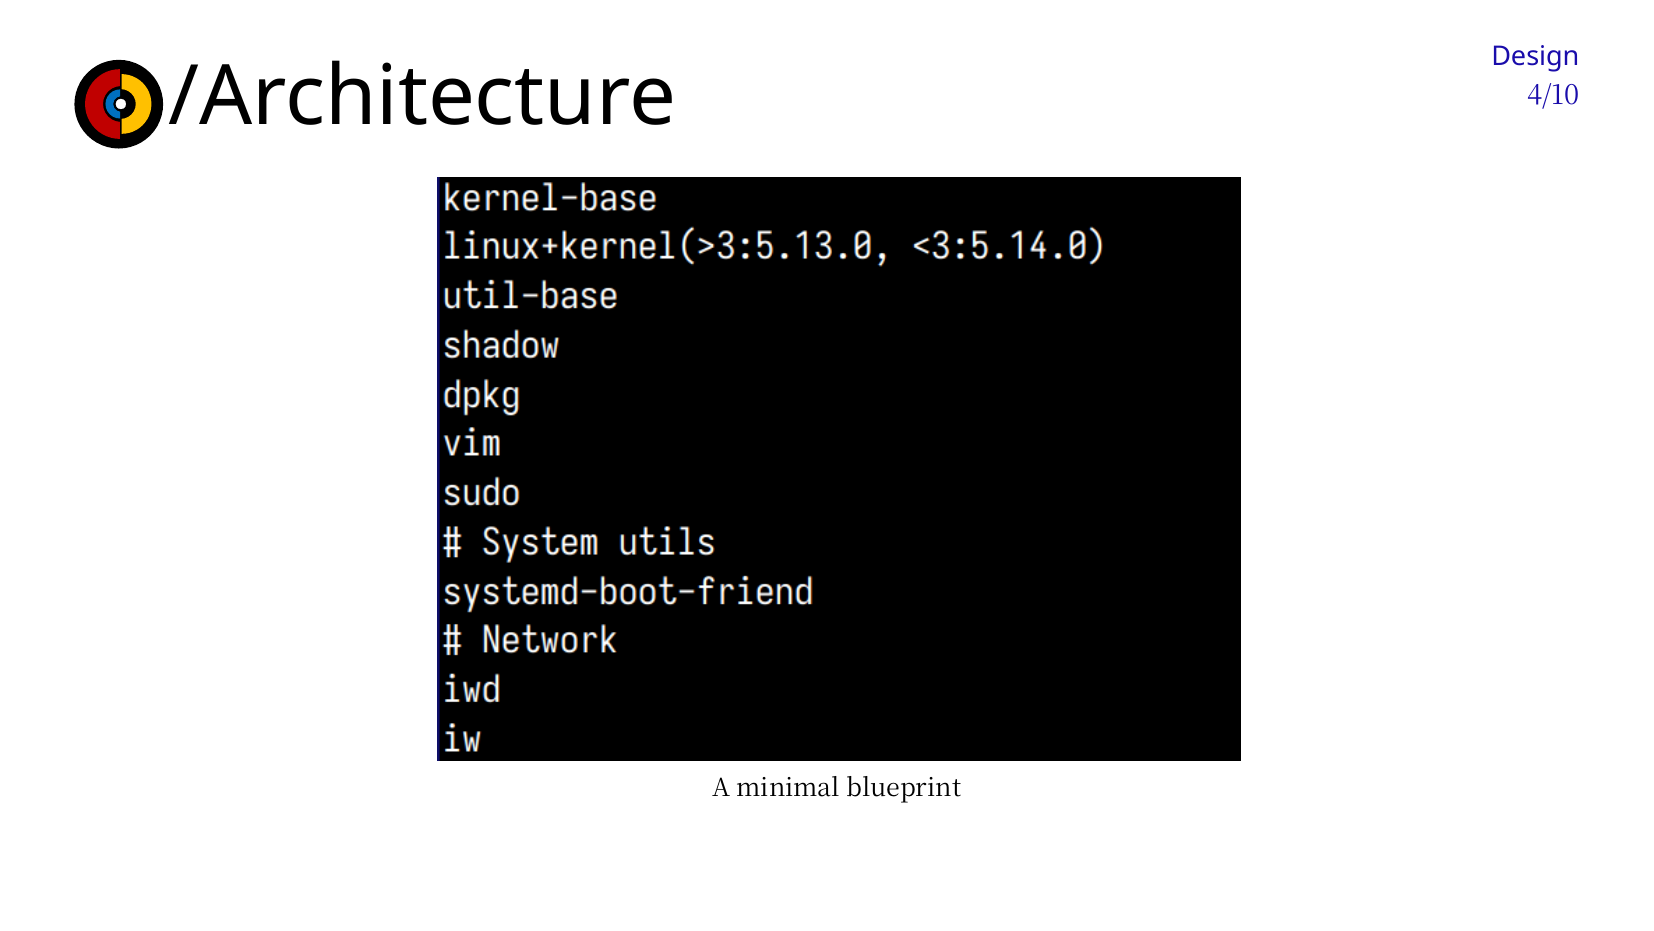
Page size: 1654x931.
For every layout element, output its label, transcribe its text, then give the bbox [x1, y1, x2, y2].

picture [71, 57, 153, 151]
text_box /Architecture [153, 28, 739, 283]
text_box A minimal blueprint [697, 760, 975, 812]
picture [437, 177, 1241, 761]
text_box Design <number>/10 [1476, 29, 1621, 200]
